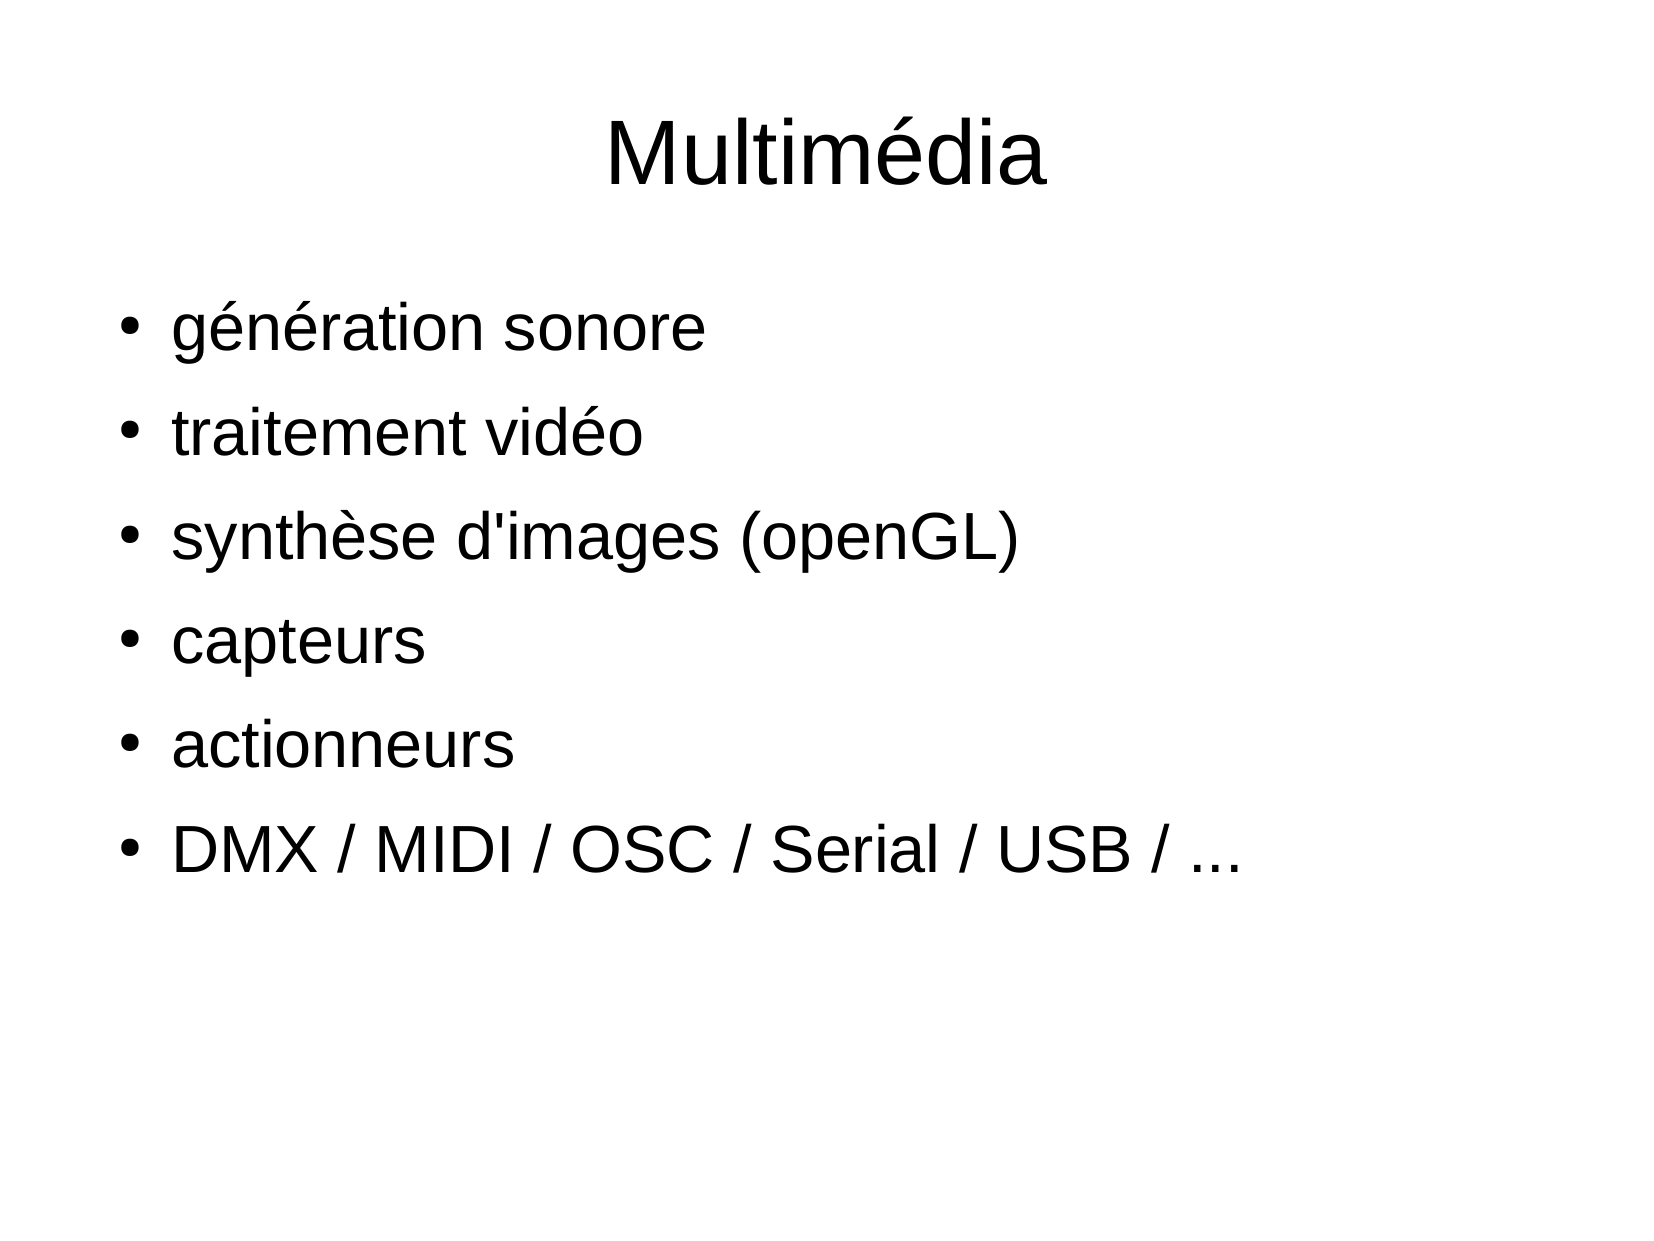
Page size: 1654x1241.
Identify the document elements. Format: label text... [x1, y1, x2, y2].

title Multimédia [82, 49, 1571, 257]
list génération sonore traitement vidéo synthèse d'images (openGL) capteurs actionneurs DMX / MIDI / OSC / Serial / USB / ... [82, 290, 1571, 1109]
